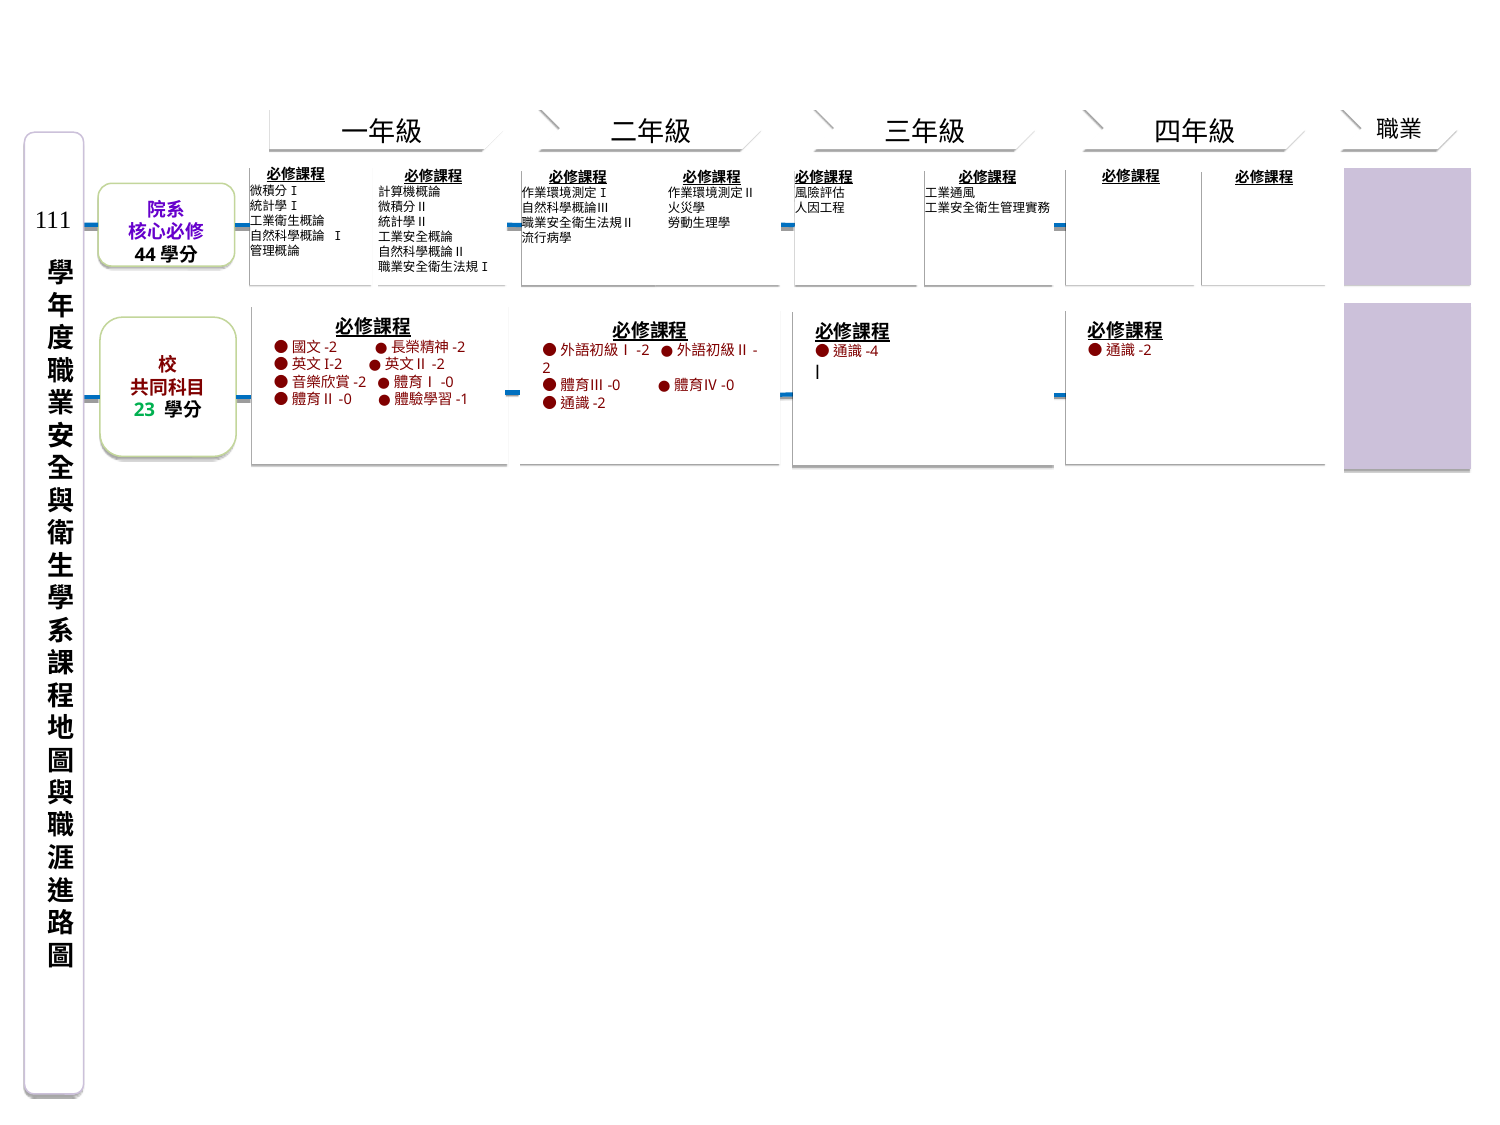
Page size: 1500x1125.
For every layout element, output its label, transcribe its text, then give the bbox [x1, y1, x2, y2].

text_box [1344, 168, 1471, 285]
text_box 學年度 職業安全與衛生學系課程地圖與職涯進路圖 [24, 132, 84, 1094]
text_box 必修課程 計算機概論 微積分Ⅱ 統計學Ⅱ 工業安全概論 自然科學概論Ⅱ 職業安全衛生法規I [378, 167, 507, 285]
text_box 必修課程 [1202, 168, 1327, 285]
text_box 一年級 [269, 107, 506, 150]
text_box 必修課程 ●外語初級Ⅰ-2 ●外語初級Ⅱ-2 ●體育Ⅲ-0 ●體育Ⅳ-0 ●通識-2 [520, 308, 780, 464]
text_box 院系 核心必修 44學分 [98, 183, 235, 267]
text_box 四年級 [1082, 107, 1308, 150]
text_box 必修課程 [1066, 167, 1196, 285]
text_box 必修課程 ●國文-2 ●長榮精神-2 ●英文Ι-2 ●英文Ⅱ-2 ●音樂欣賞-2 ●體育Ⅰ-0 ●體育Ⅱ-0 ●體驗學習-1 [252, 304, 508, 464]
text_box 必修課程 微積分I 統計學I 工業衛生概論 自然科學概論 I 管理概論 [250, 165, 372, 285]
text_box 二年級 [538, 107, 764, 150]
text_box 必修課程 作業環境測定I 自然科學概論Ⅲ 職業安全衛生法規Ⅱ 流行病學 [522, 167, 658, 285]
text_box 必修課程 工業通風 工業安全衛生管理實務 [925, 167, 1054, 285]
text_box 必修課程 ●通識-2 [1066, 308, 1327, 464]
text_box 必修課程 ●通識-4 [793, 309, 1054, 465]
text_box [1344, 303, 1471, 469]
text_box 必修課程 風險評估 人因工程 [795, 167, 920, 285]
text_box 職業 [1340, 107, 1459, 150]
text_box 校 共同科目 23 學分 [99, 317, 237, 457]
text_box 必修課程 作業環境測定Ⅱ 火災學 勞動生理學 [658, 168, 781, 285]
text_box 111 [29, 203, 77, 246]
text_box 三年級 [813, 107, 1038, 150]
